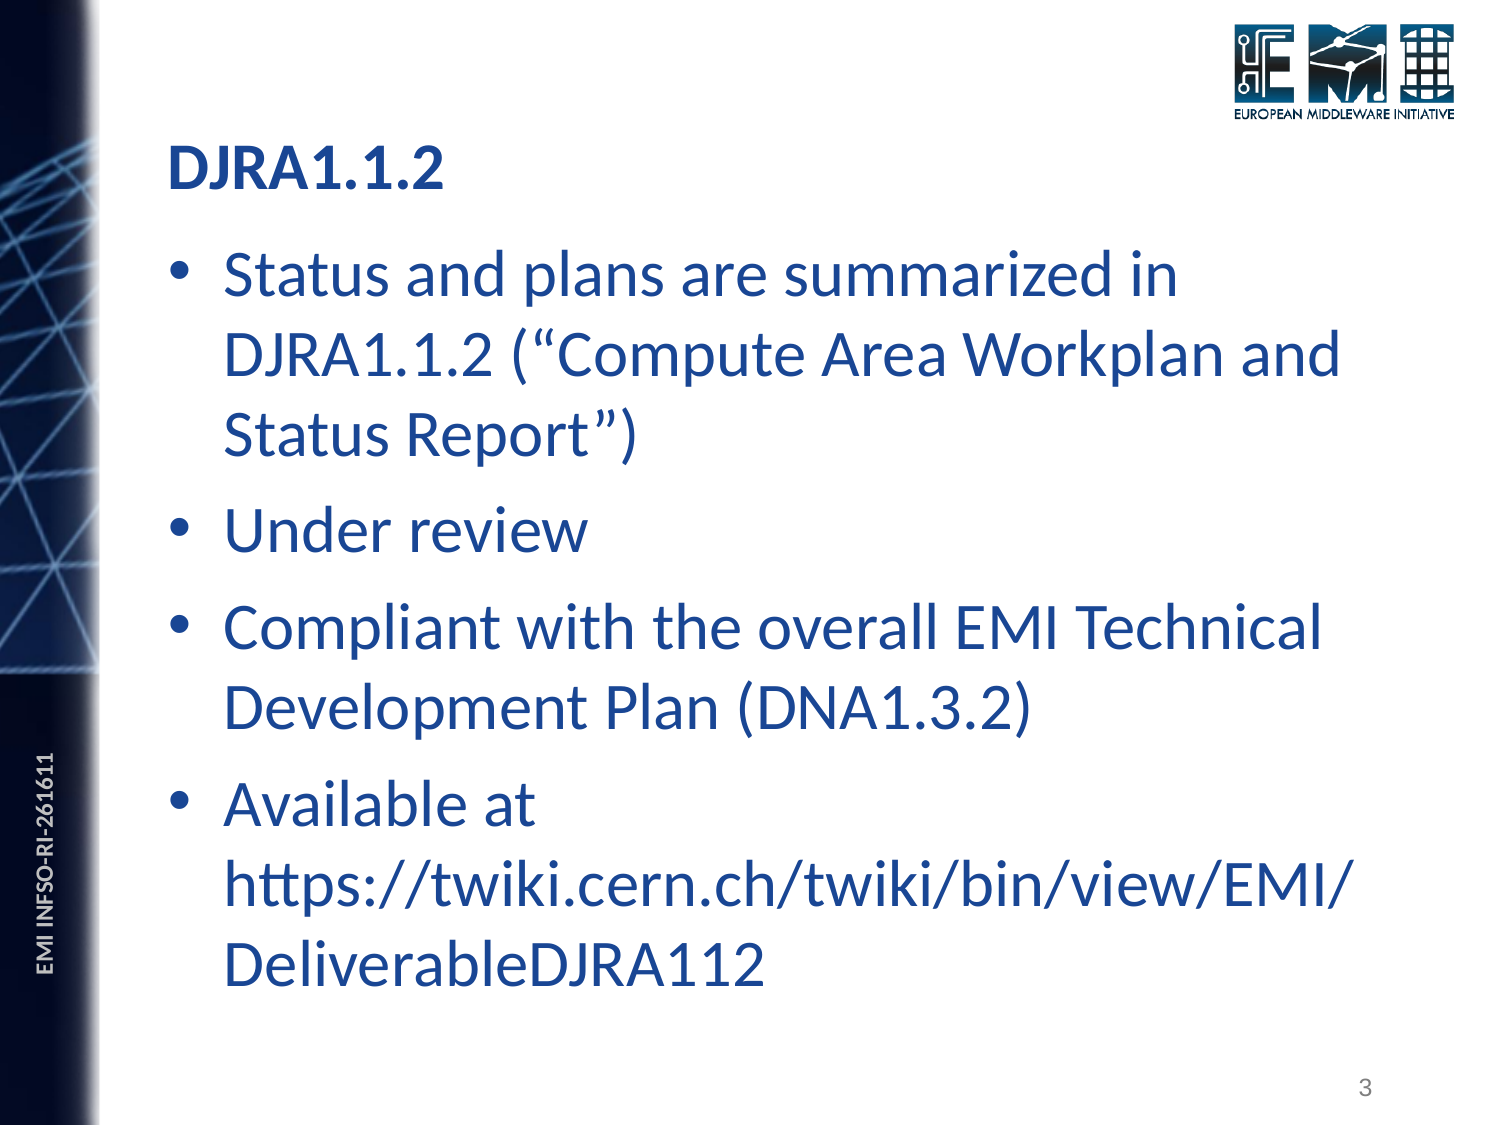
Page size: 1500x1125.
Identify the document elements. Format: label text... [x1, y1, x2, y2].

text_box <number> [1343, 1063, 1426, 1123]
text_box DJRA1.1.2 [153, 115, 1200, 211]
list Status and plans are summarized in DJRA1.1.2 (“Compute Area Workplan and Status Report”) Under review Compliant with the overall EMI Technical Development Plan (DNA1.3.2) Available at https://twiki.cern.ch/twiki/bin/view/EMI/DeliverableDJRA112 [153, 221, 1381, 1053]
picture [0, 0, 111, 1125]
picture [1185, 8, 1500, 140]
